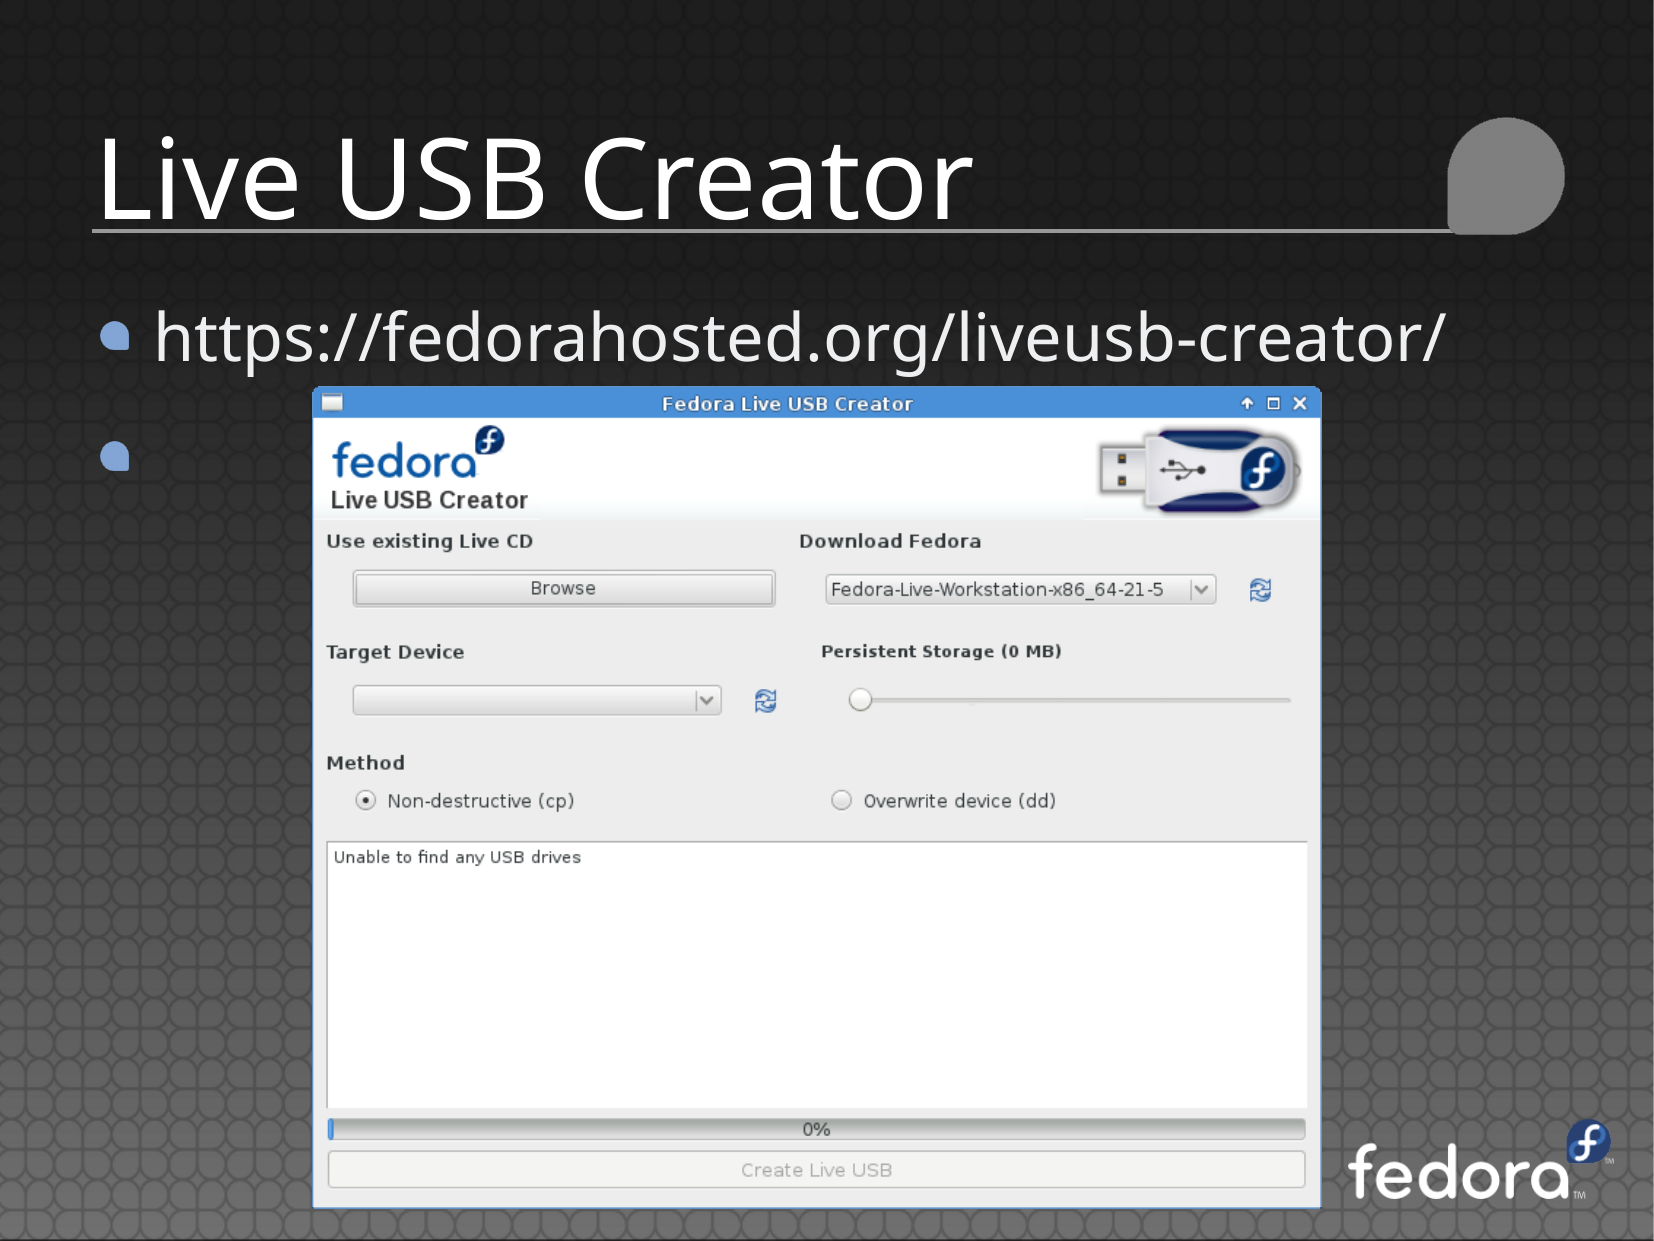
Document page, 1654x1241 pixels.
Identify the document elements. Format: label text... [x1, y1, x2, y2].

title Live USB Creator [94, 100, 1426, 251]
picture [0, 0, 1654, 1241]
list https://fedorahosted.org/liveusb-creator/ [82, 290, 1571, 1094]
